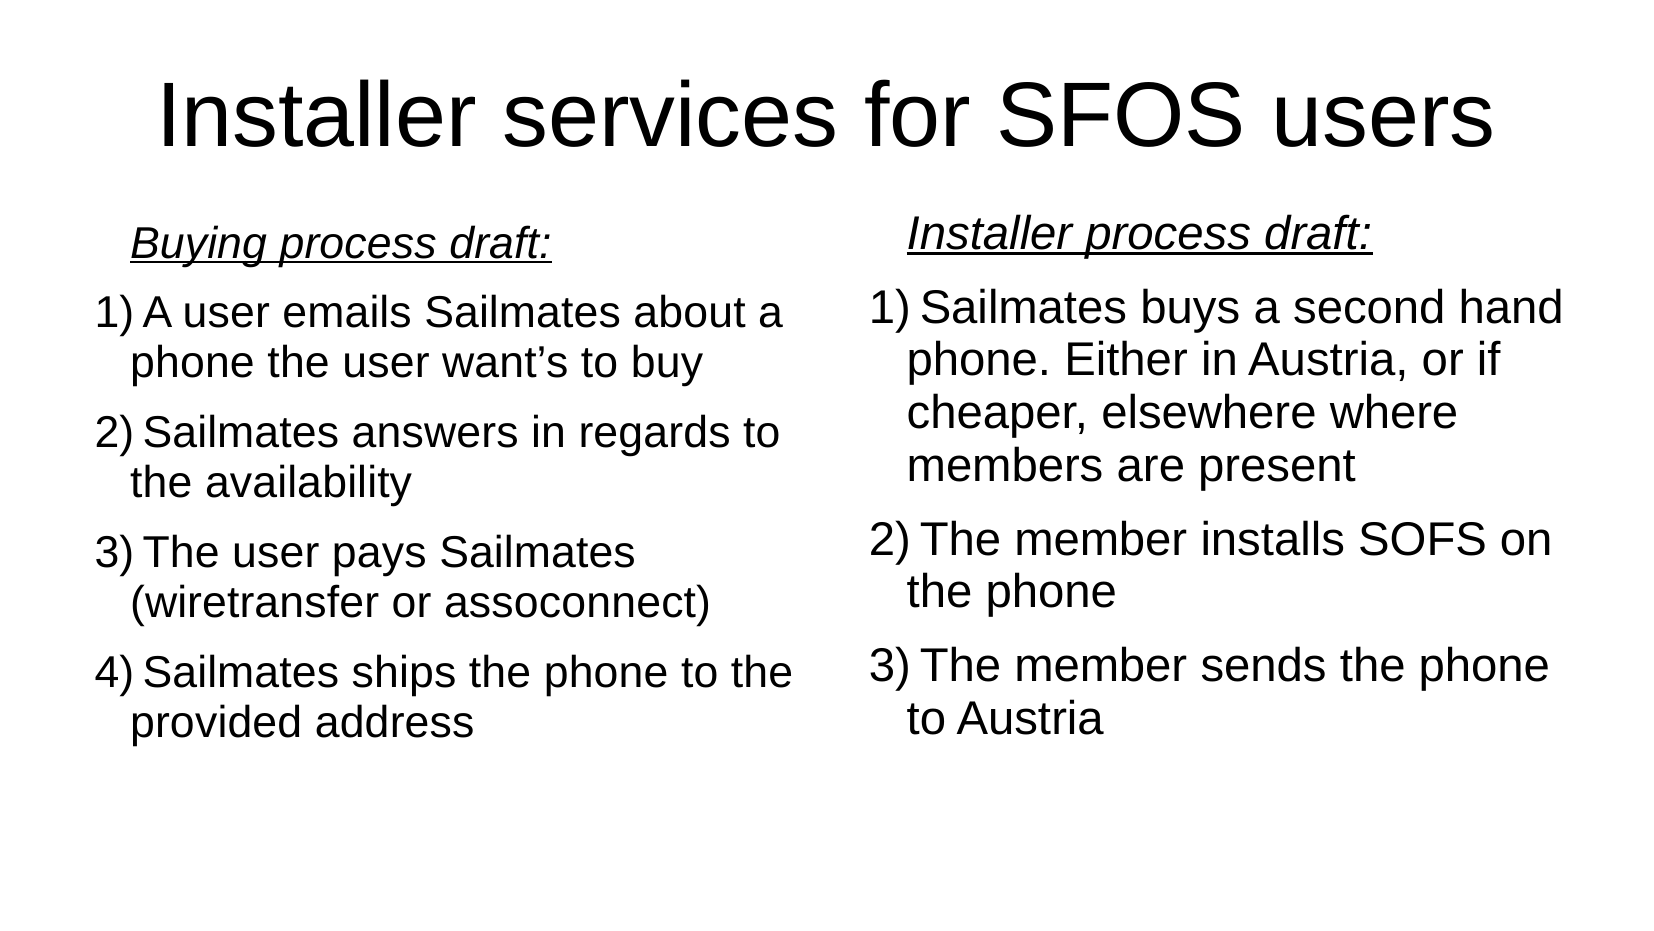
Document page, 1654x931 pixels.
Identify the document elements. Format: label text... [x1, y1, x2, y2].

list Installer process draft: Sailmates buys a second hand phone. Either in Austria, or if cheaper, elsewhere where members are present The member installs SOFS on the phone The member sends the phone to Austria [856, 206, 1601, 747]
list Buying process draft: A user emails Sailmates about a phone the user want’s to buy Sailmates answers in regards to the availability The user pays Sailmates (wiretransfer or assoconnect) Sailmates ships the phone to the provided address [82, 217, 827, 758]
title Installer services for SFOS users [82, 37, 1571, 193]
